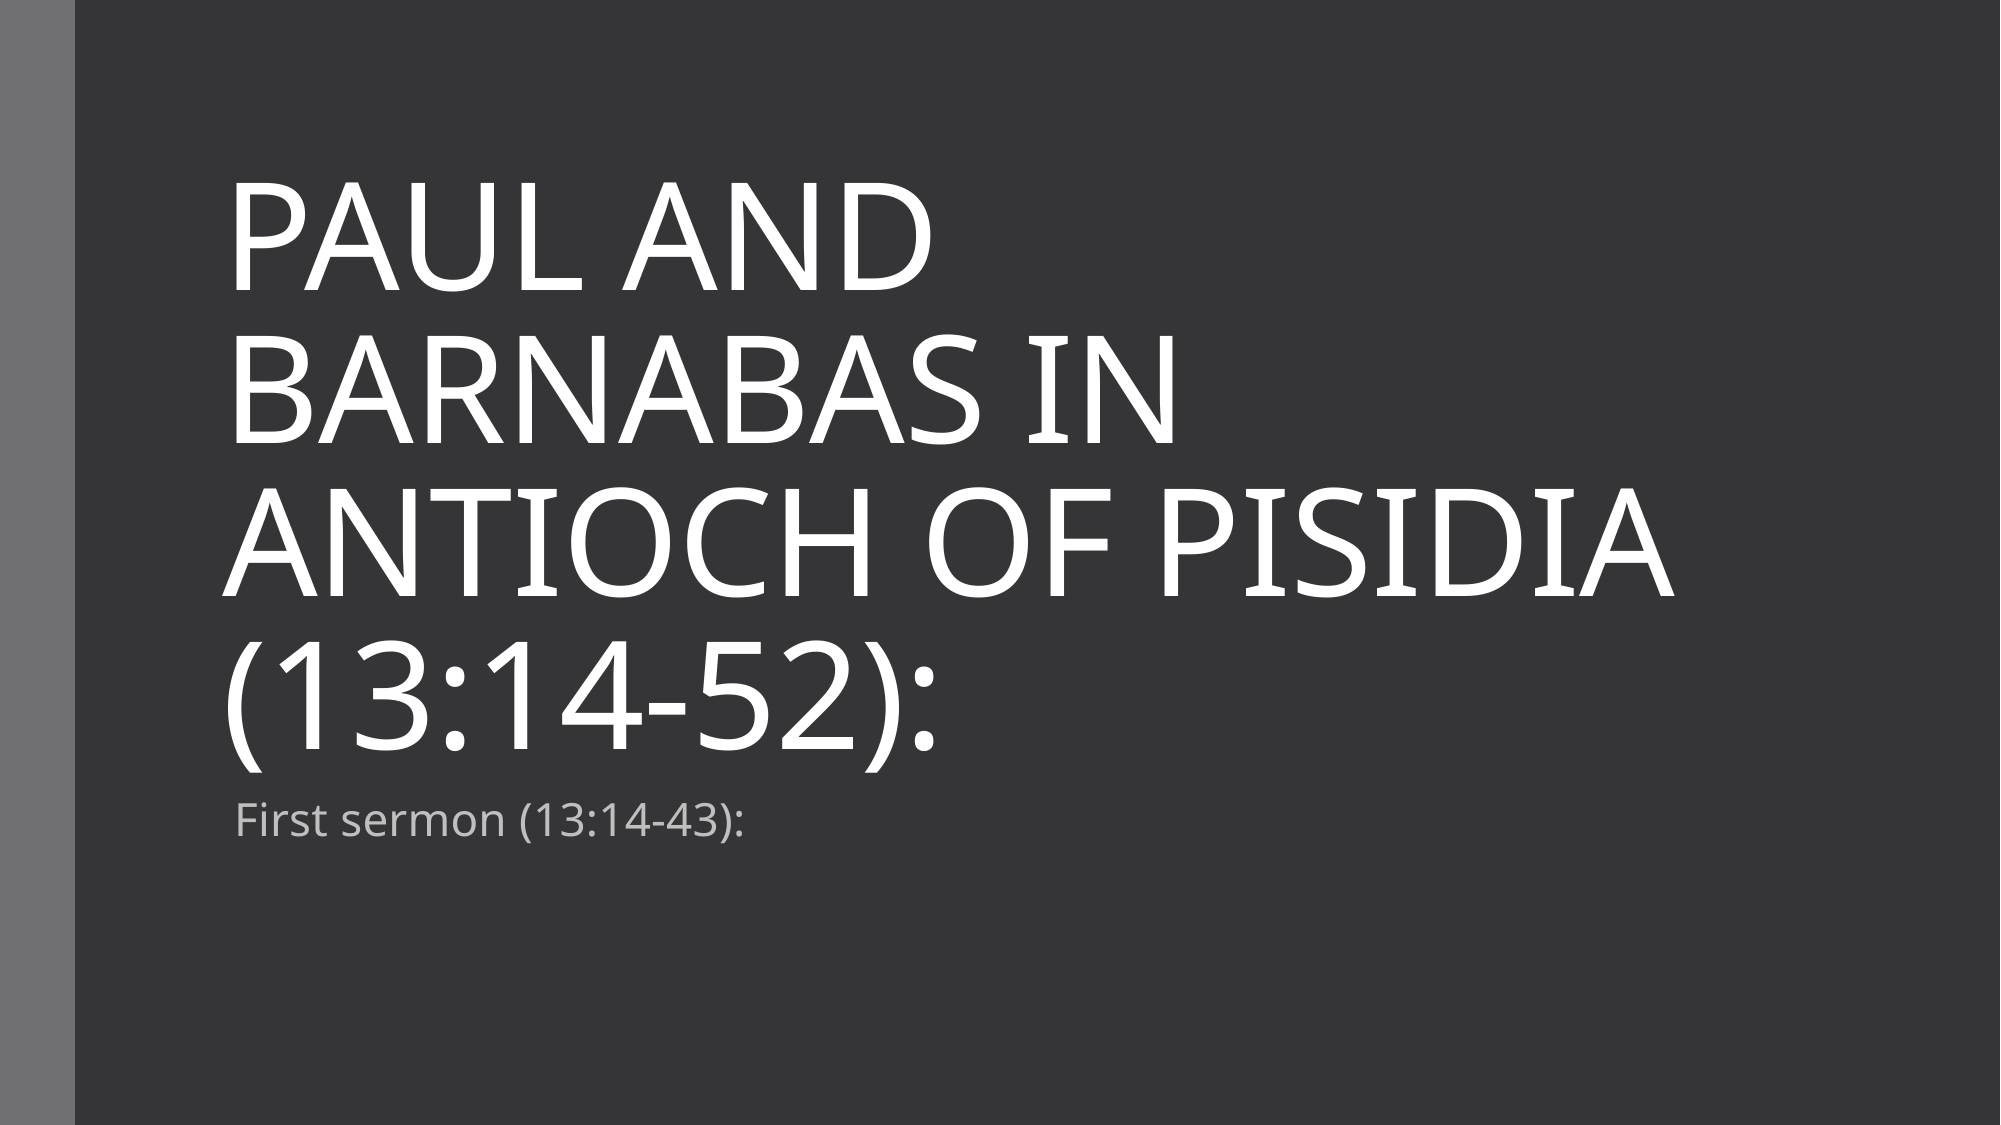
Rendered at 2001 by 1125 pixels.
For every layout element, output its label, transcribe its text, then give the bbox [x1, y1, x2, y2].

title PAUL AND BARNABAS IN ANTIOCH OF PISIDIA (13:14-52): [206, 124, 1752, 787]
subtitle First sermon (13:14-43): [206, 787, 1752, 1066]
